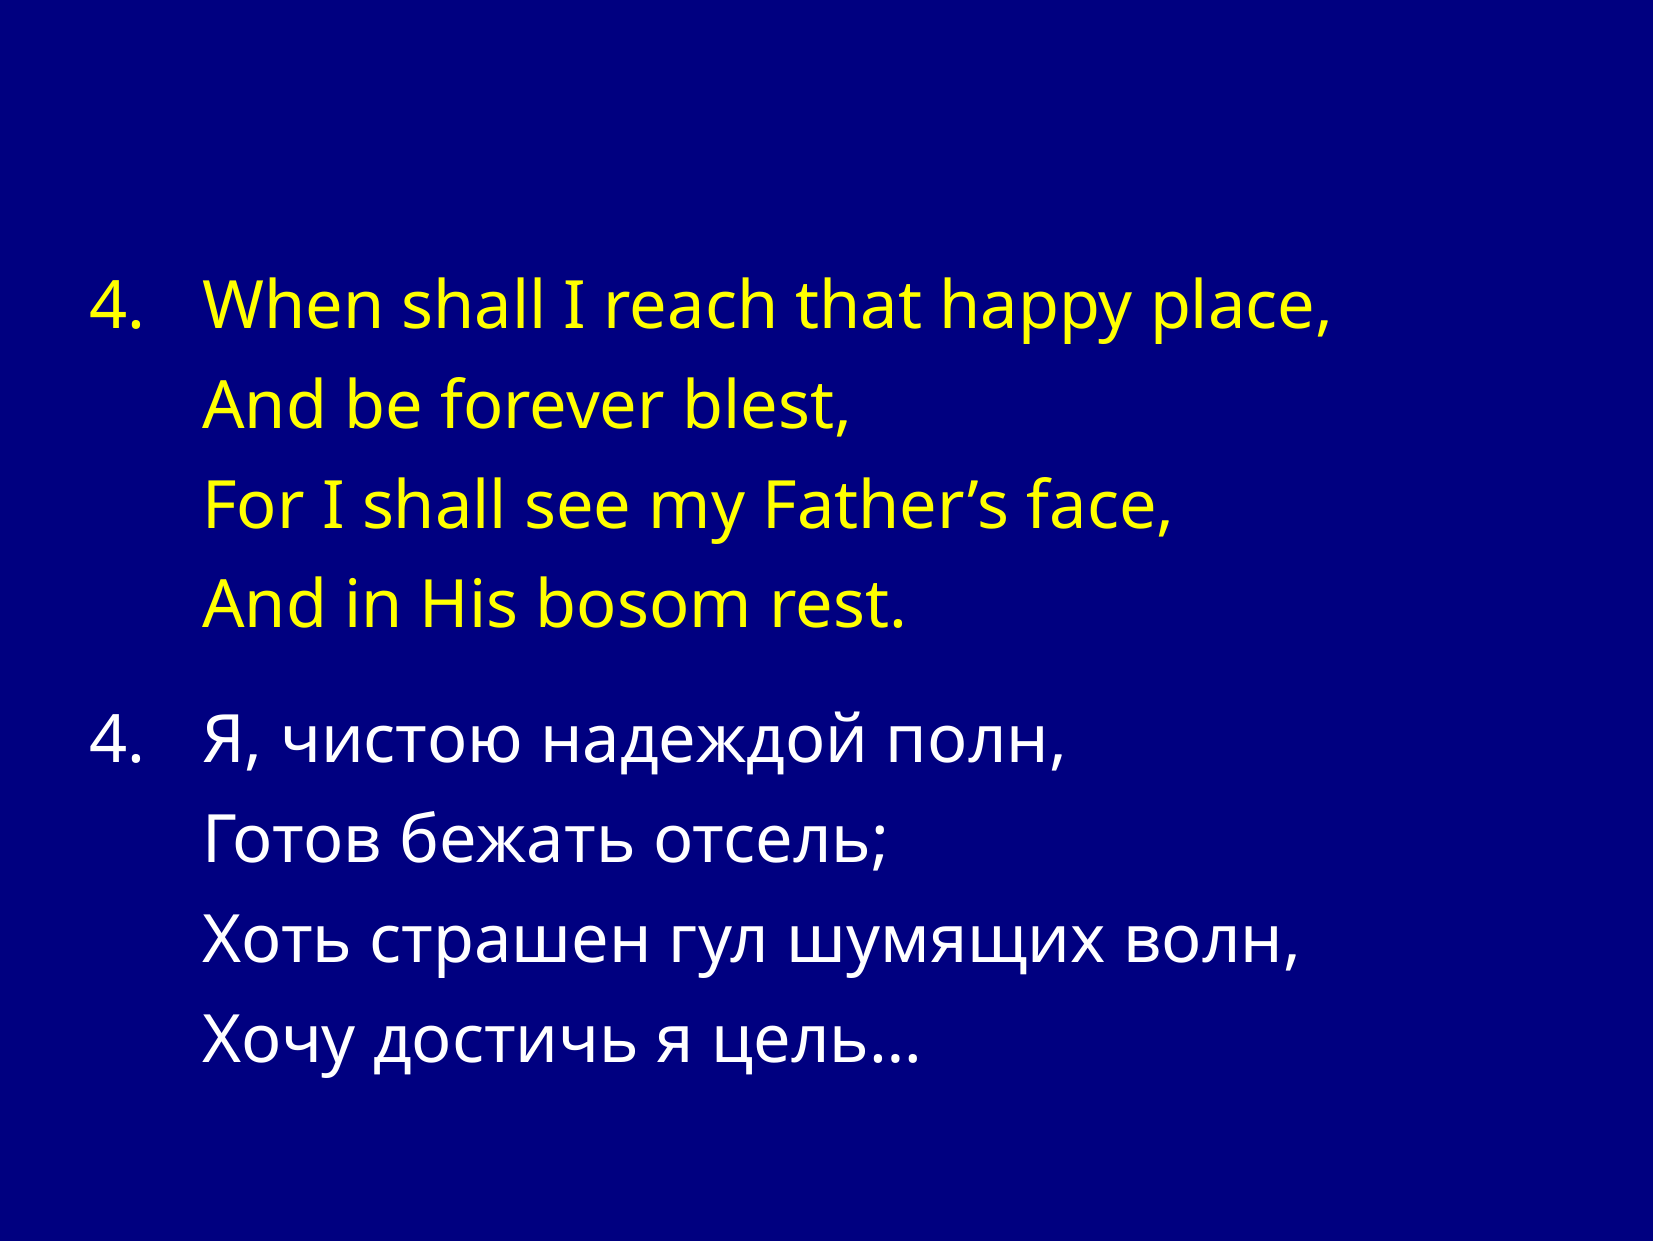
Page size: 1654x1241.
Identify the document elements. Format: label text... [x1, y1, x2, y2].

text_box 4. Я, чистою надеждой полн, Готов бежать отсель; Хоть страшен гул шумящих волн, Хочу достичь я цель… [75, 675, 1576, 1163]
text_box 4. When shall I reach that happy place, And be forever blest, For I shall see my Father’s face, And in His bosom rest. [75, 150, 1576, 638]
